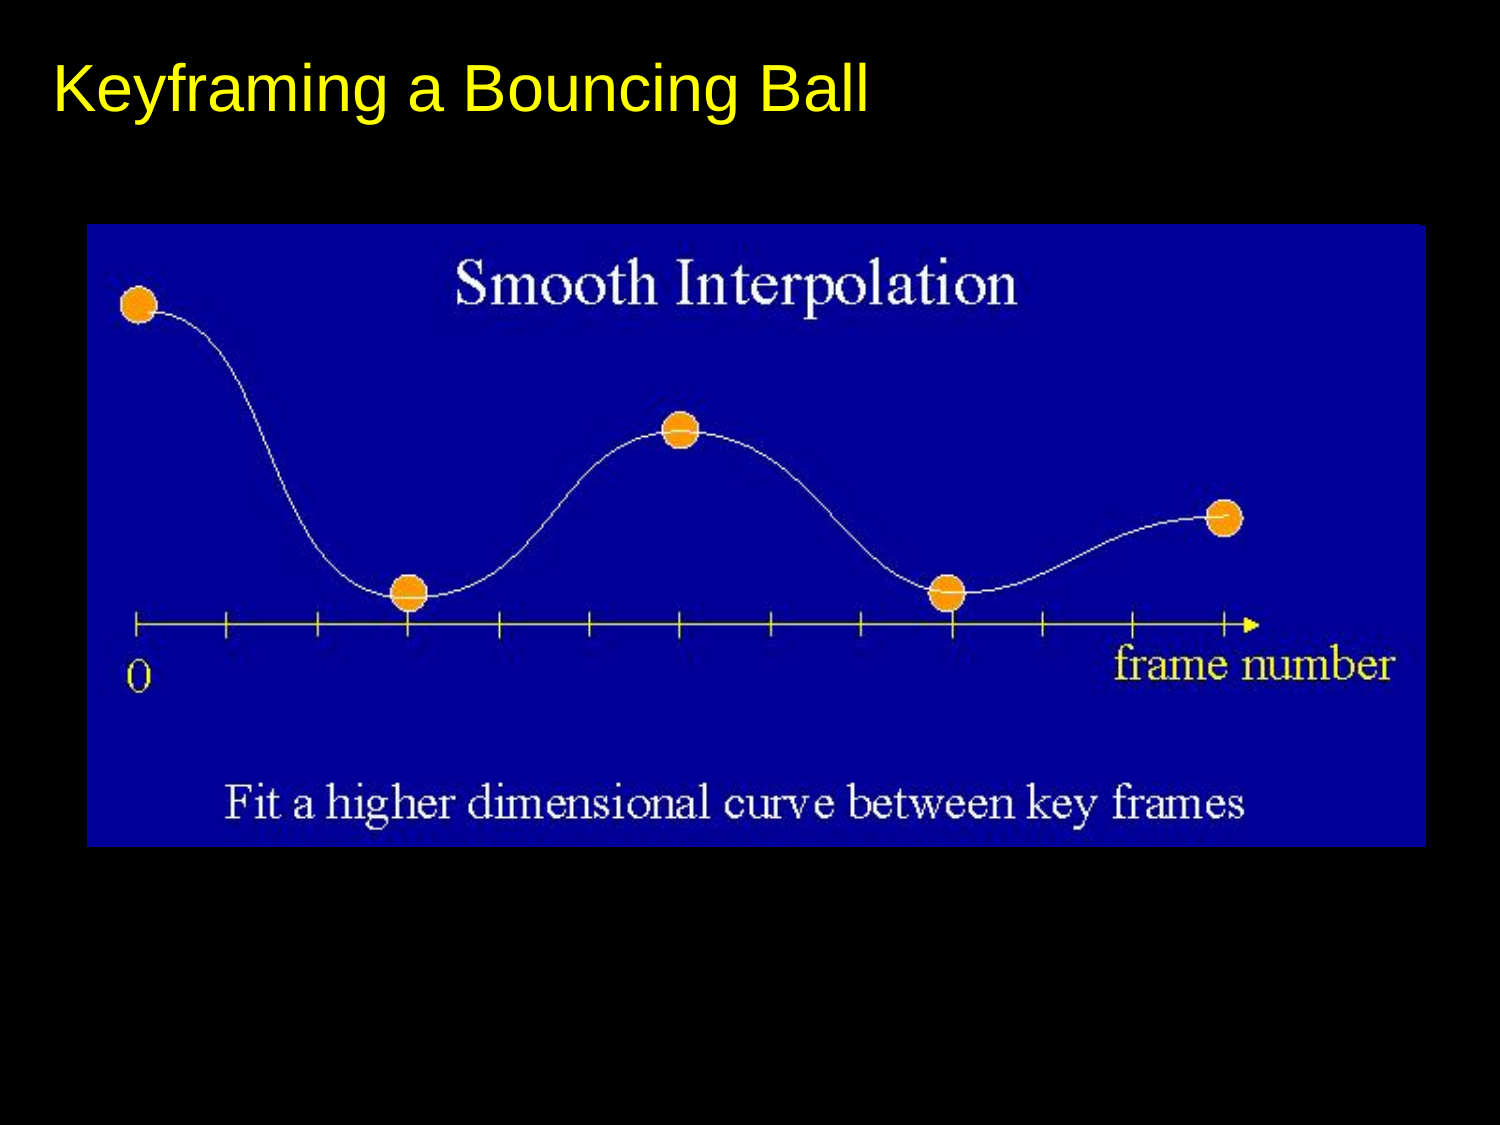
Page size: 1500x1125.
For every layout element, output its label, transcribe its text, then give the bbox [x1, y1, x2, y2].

picture [87, 224, 1426, 847]
text_box Keyframing a Bouncing Ball [37, 37, 886, 133]
